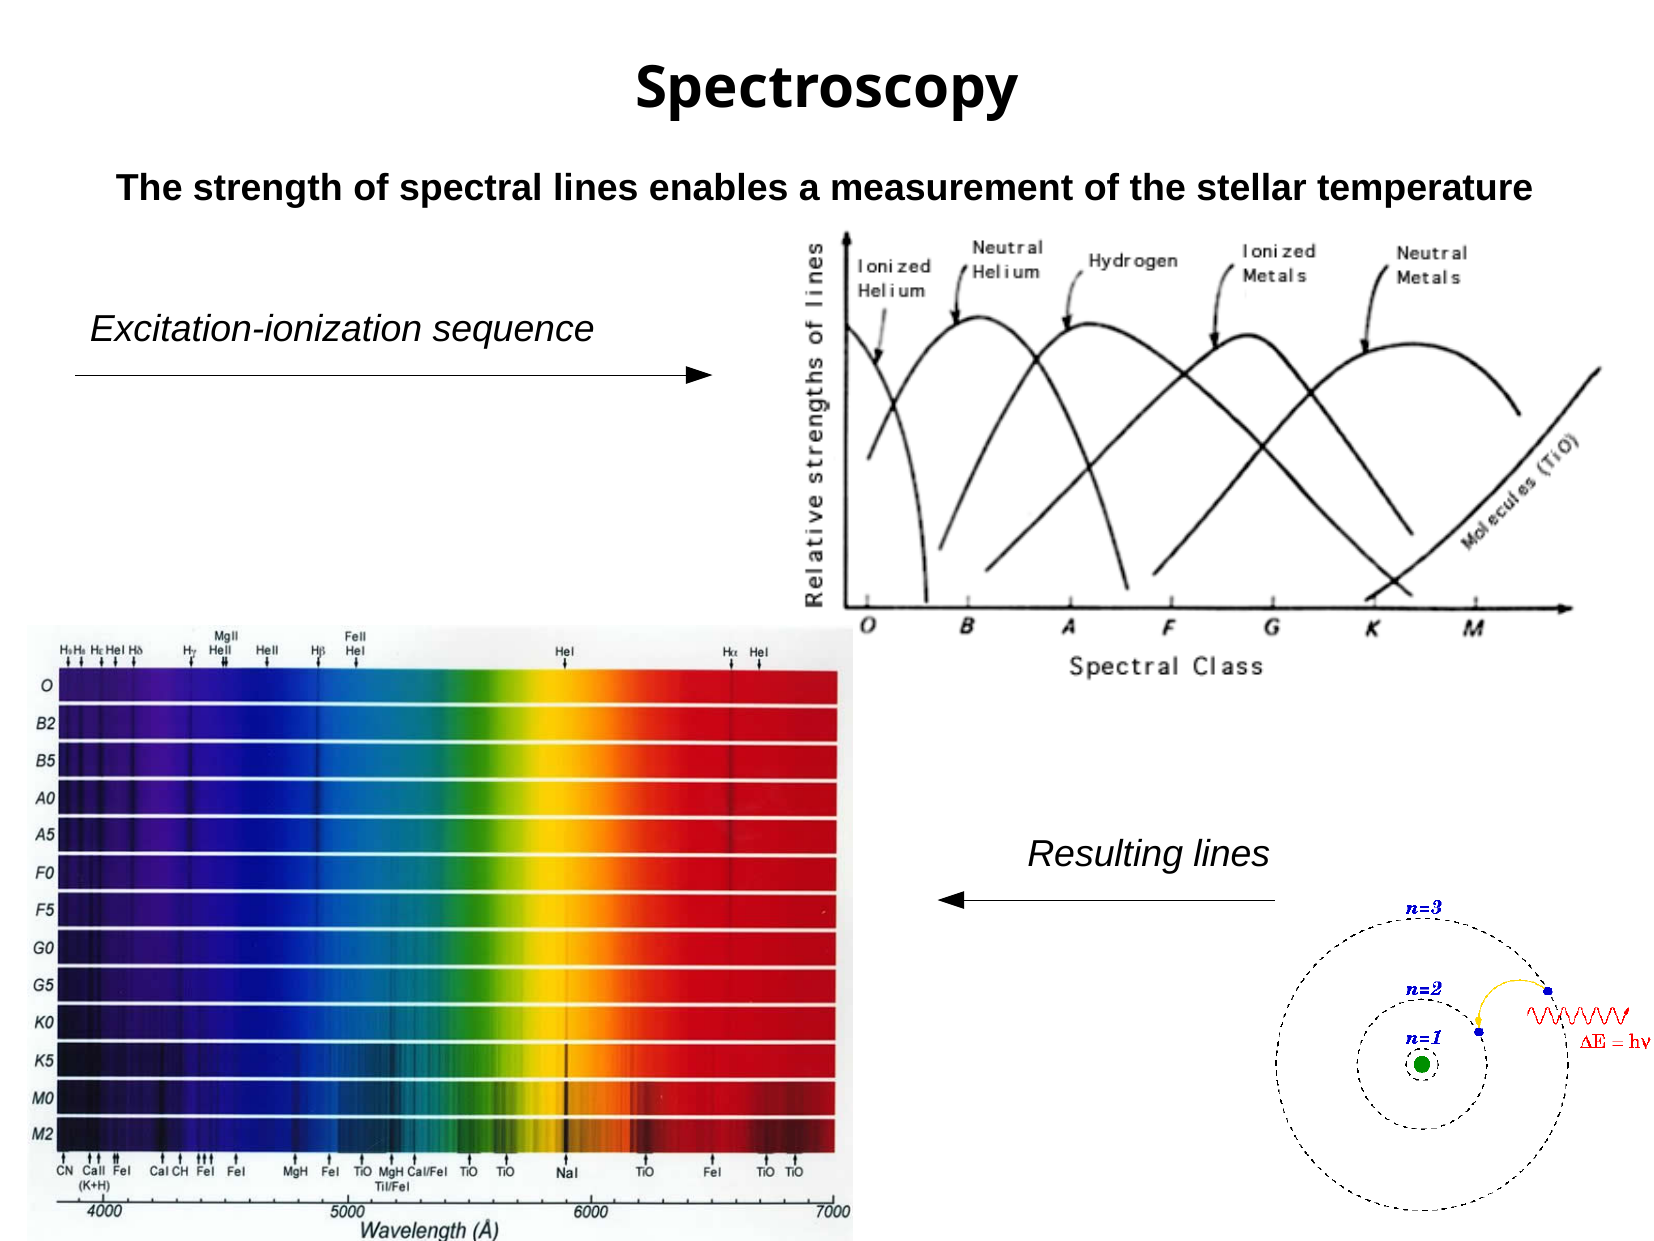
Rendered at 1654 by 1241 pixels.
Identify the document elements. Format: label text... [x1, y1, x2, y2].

picture [27, 263, 1613, 1241]
text_box Spectroscopy [0, 37, 1654, 121]
text_box Resulting lines [1012, 825, 1654, 882]
text_box Excitation-ionization sequence [75, 300, 826, 357]
text_box The strength of spectral lines enables a measurement of the stellar temperature [37, 159, 1613, 263]
picture [1275, 899, 1651, 1211]
